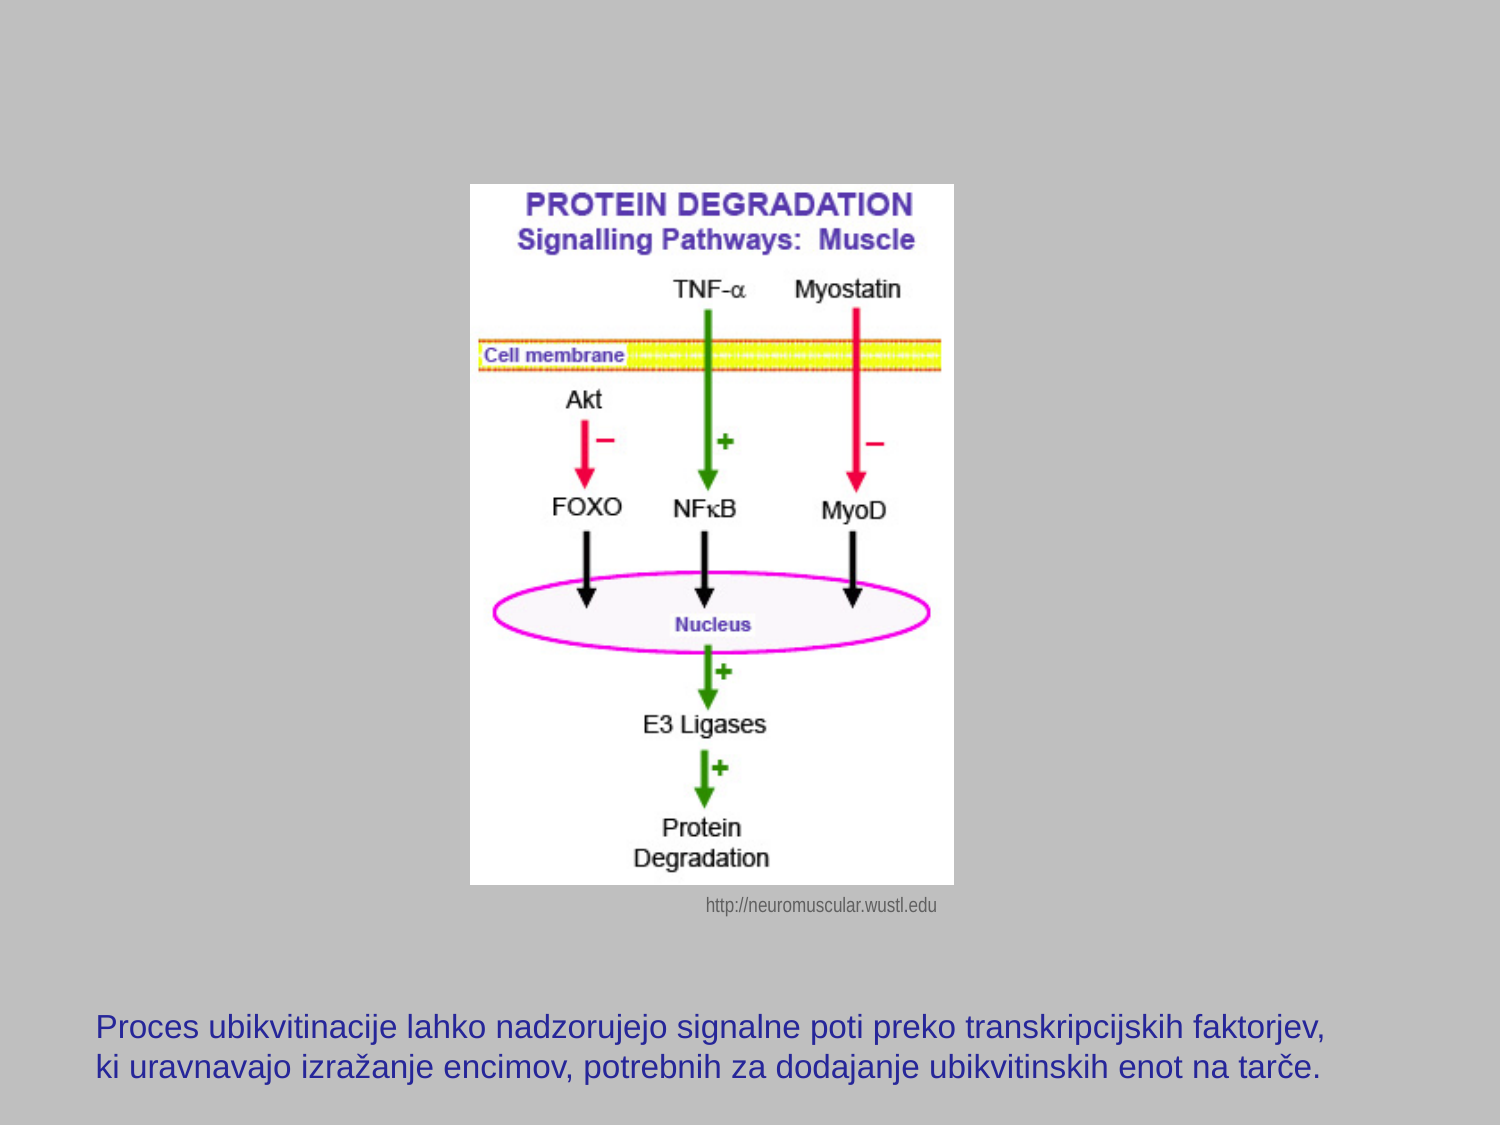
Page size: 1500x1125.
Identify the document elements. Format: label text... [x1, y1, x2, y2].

picture [470, 184, 954, 885]
text_box http://neuromuscular.wustl.edu [690, 883, 952, 924]
text_box Proces ubikvitinacije lahko nadzorujejo signalne poti preko transkripcijskih faktorjev, ki uravnavajo izražanje encimov, potrebnih za dodajanje ubikvitinskih enot na tarče. [80, 997, 1343, 1093]
